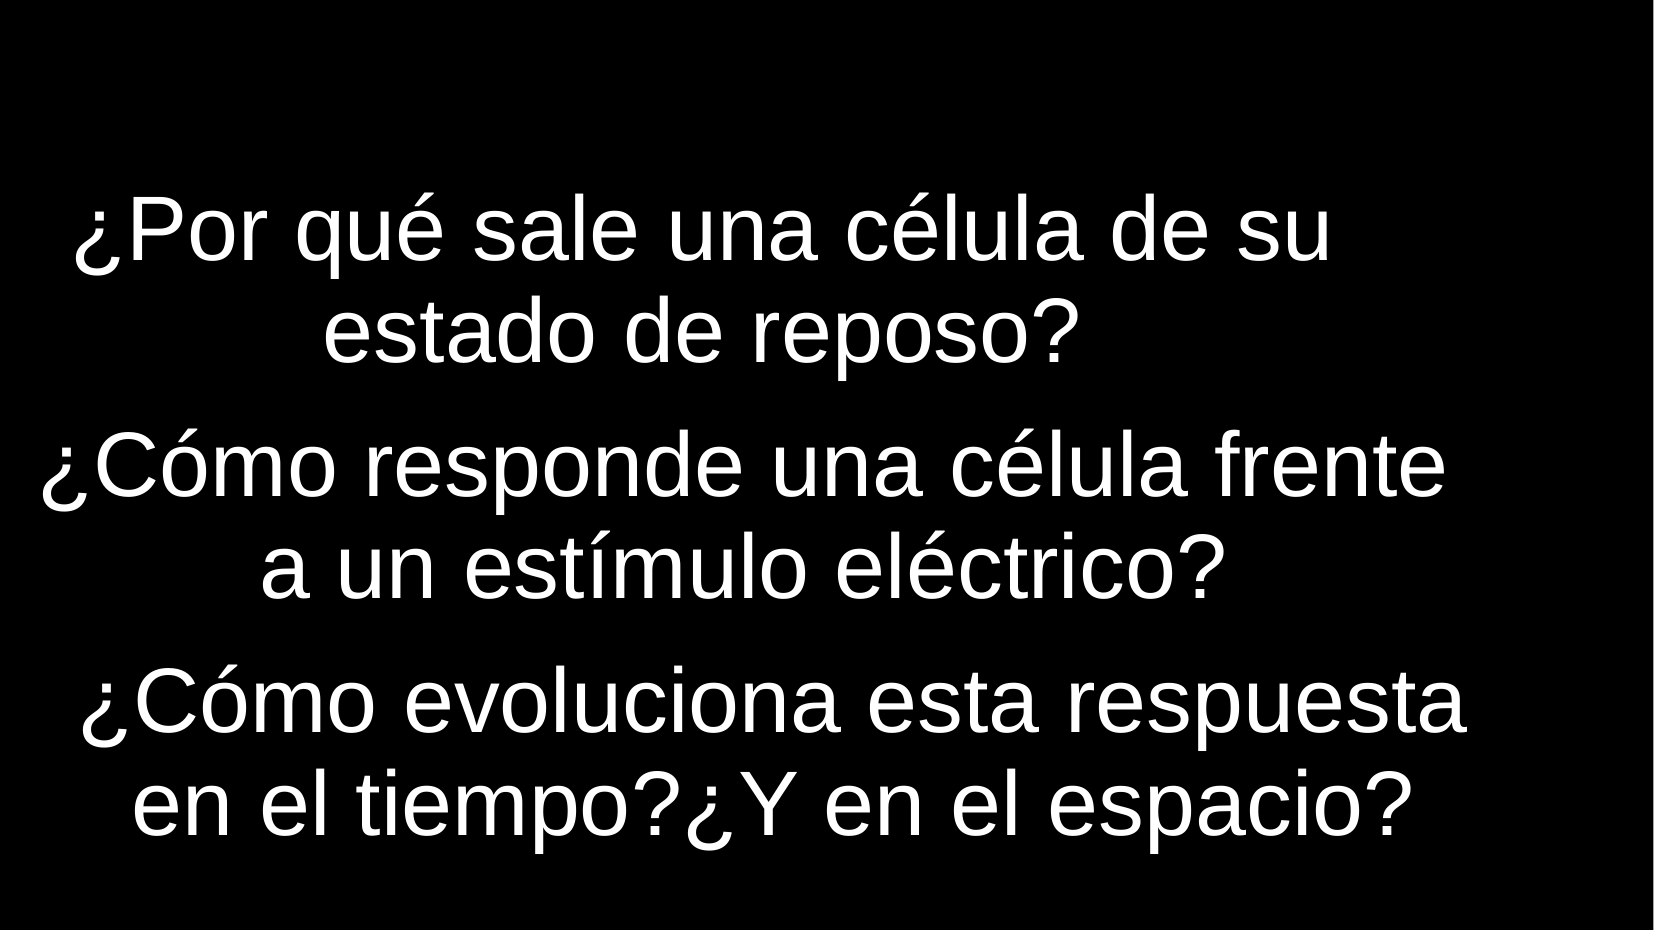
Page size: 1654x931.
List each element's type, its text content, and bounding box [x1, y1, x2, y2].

title ¿Por qué sale una célula de su estado de reposo? [0, 177, 1447, 383]
title ¿Cómo responde una célula frente a un estímulo eléctrico? [0, 413, 1489, 619]
title ¿Cómo evoluciona esta respuesta en el tiempo?¿Y en el espacio? [29, 649, 1518, 855]
